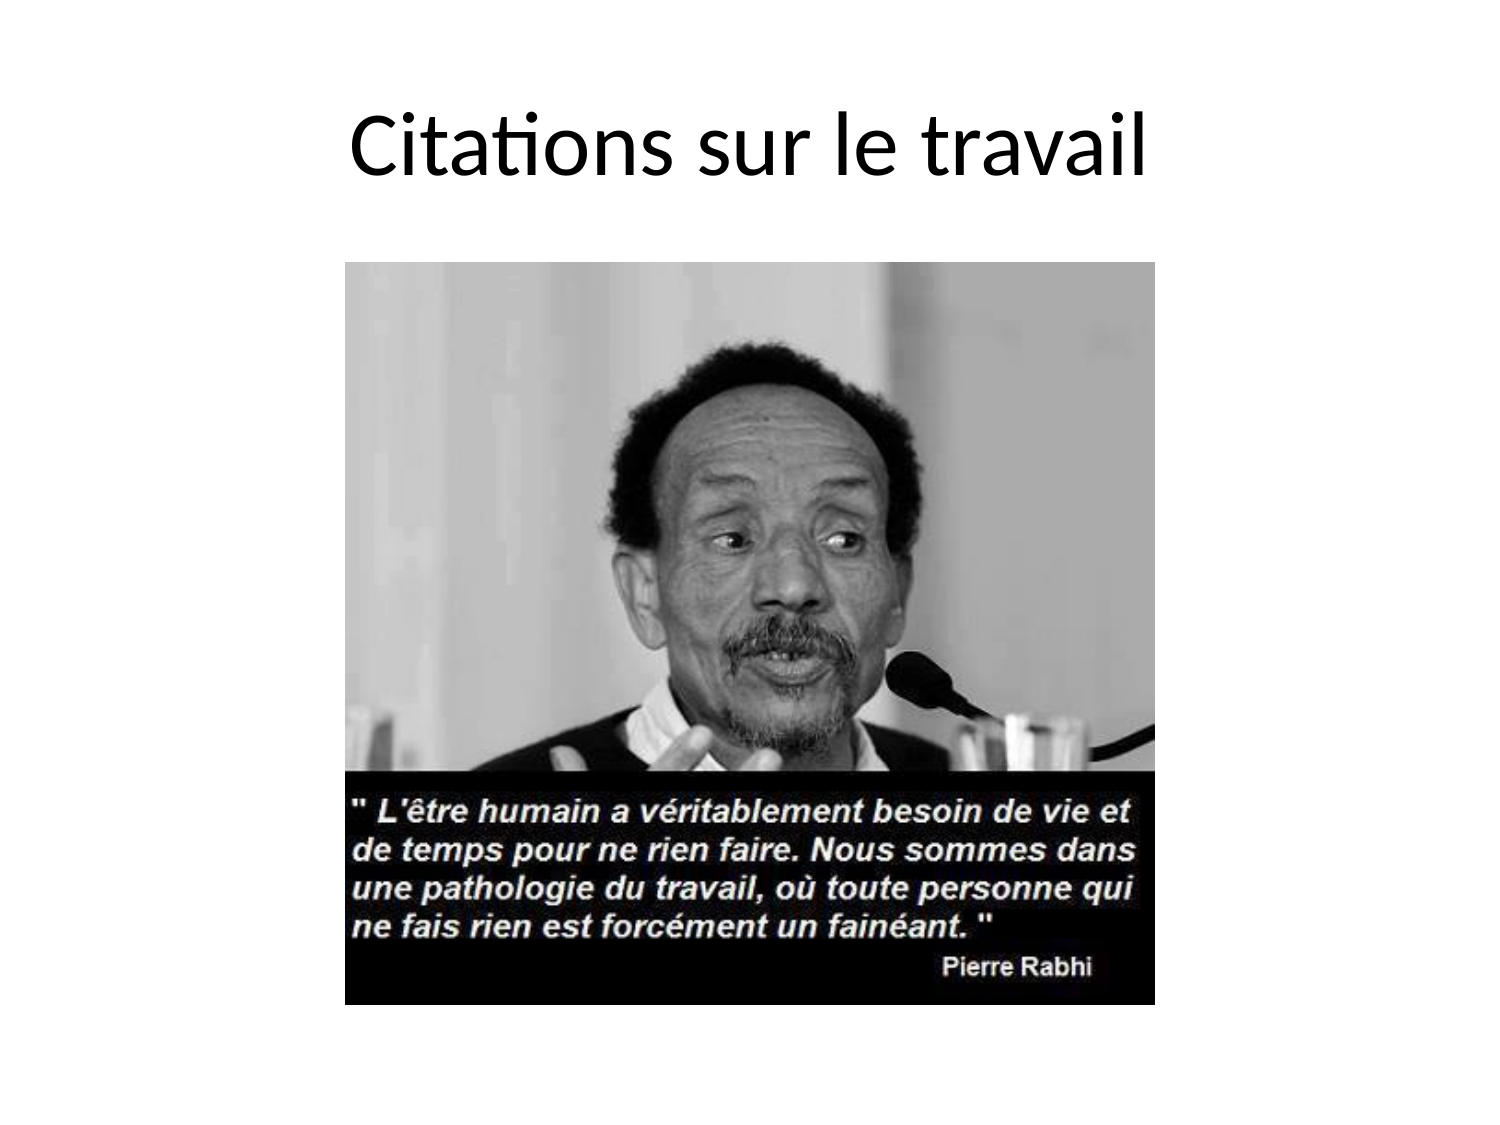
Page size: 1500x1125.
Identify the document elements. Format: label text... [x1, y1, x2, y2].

picture [345, 262, 1155, 1005]
title Citations sur le travail [75, 45, 1425, 233]
